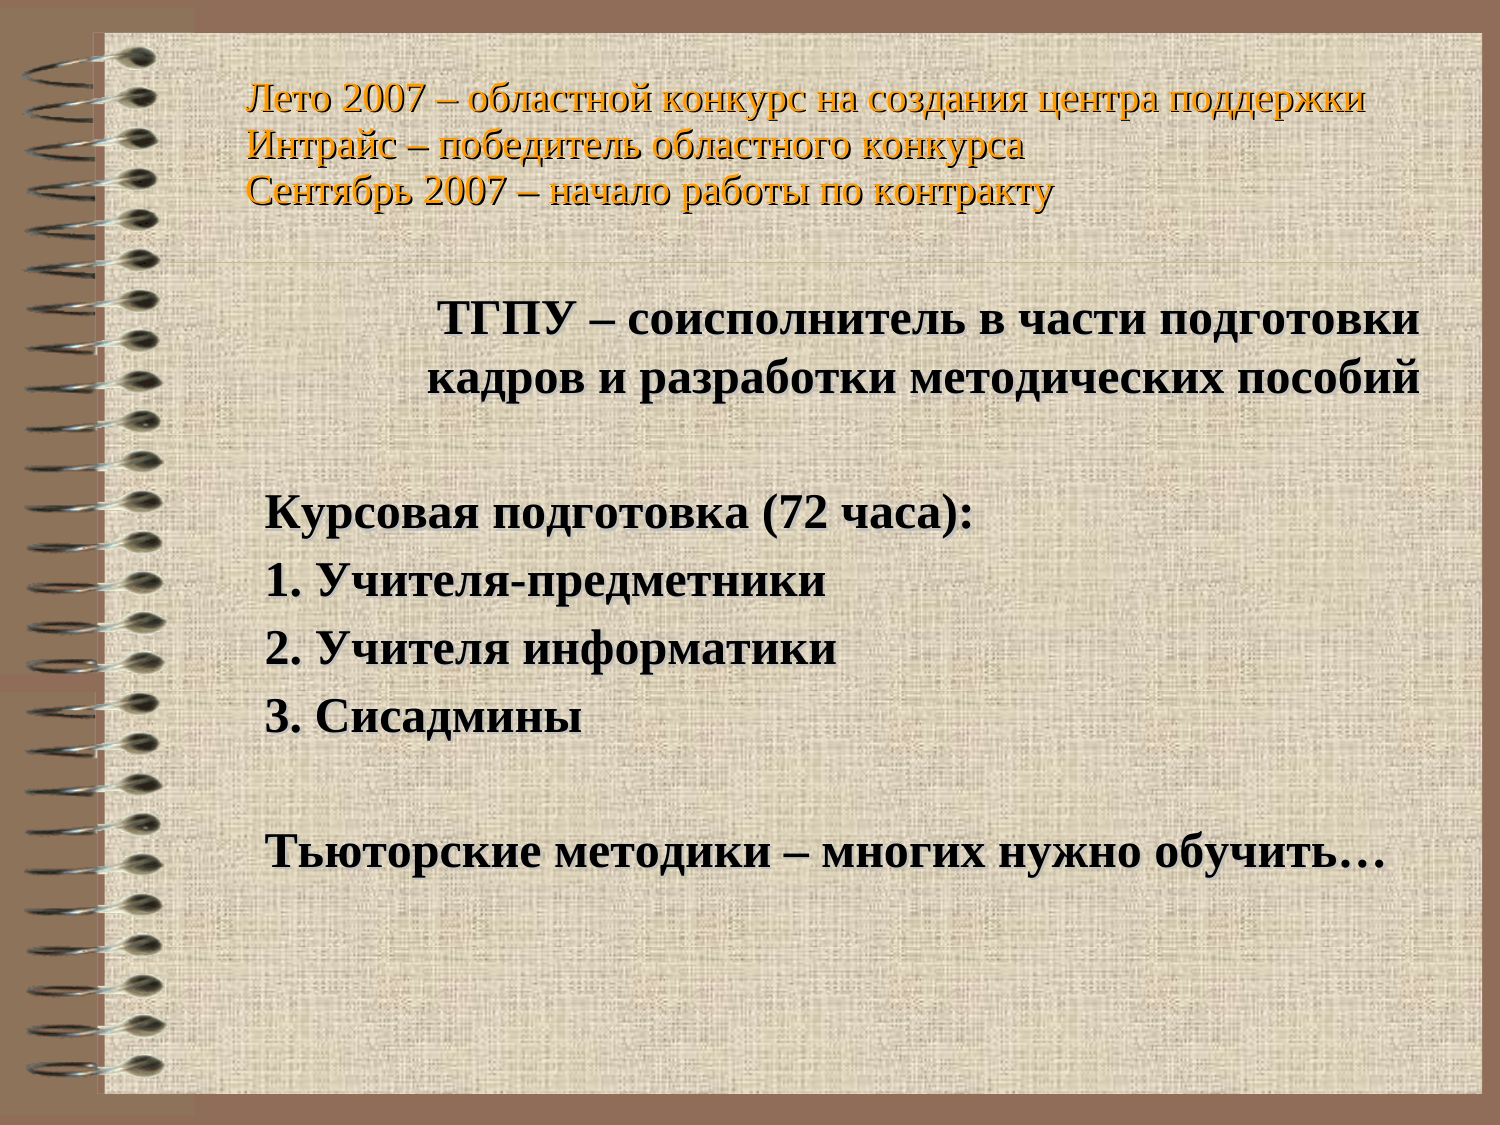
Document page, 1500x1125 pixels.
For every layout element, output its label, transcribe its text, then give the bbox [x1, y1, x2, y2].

list ТГПУ – соисполнитель в части подготовки кадров и разработки методических пособий Курсовая подготовка (72 часа): 1. Учителя-предметники 2. Учителя информатики 3. Сисадмины Тьюторские методики – многих нужно обучить… [174, 267, 1436, 1071]
title Лето 2007 – областной конкурс на создания центра поддержки Интрайс – победитель областного конкурса Сентябрь 2007 – начало работы по контракту [230, 30, 1431, 256]
picture [0, 8, 1483, 1115]
